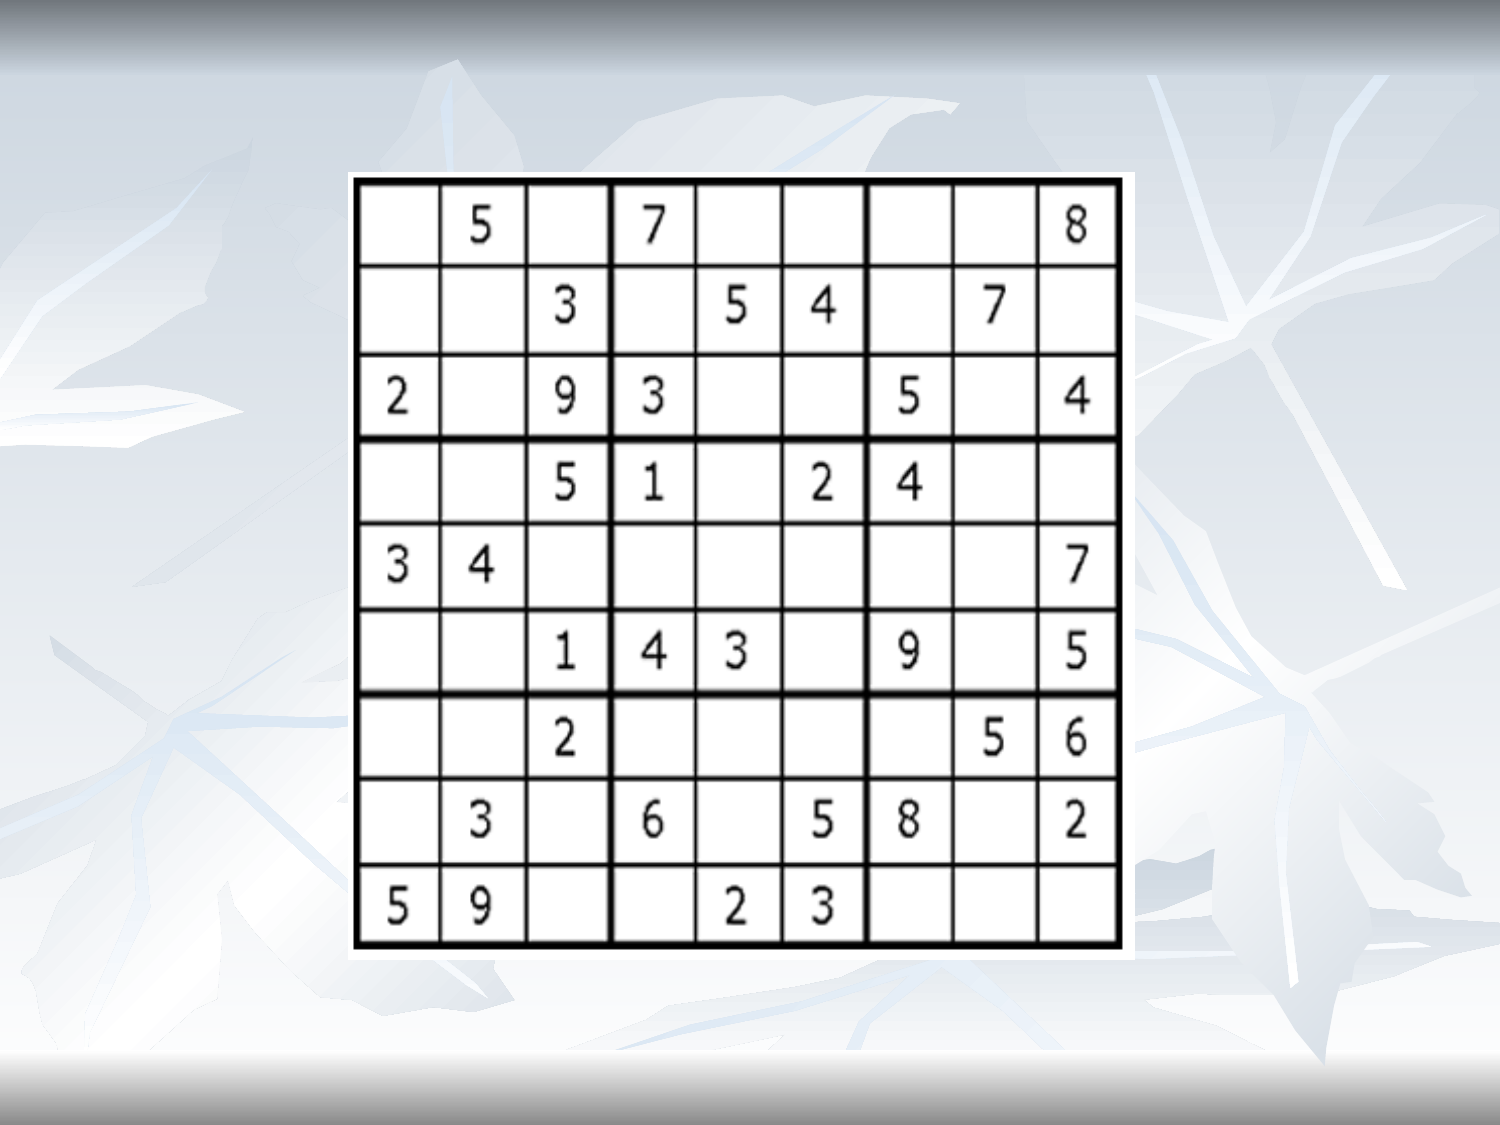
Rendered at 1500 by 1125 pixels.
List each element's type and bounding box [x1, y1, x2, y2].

picture [348, 172, 1135, 960]
